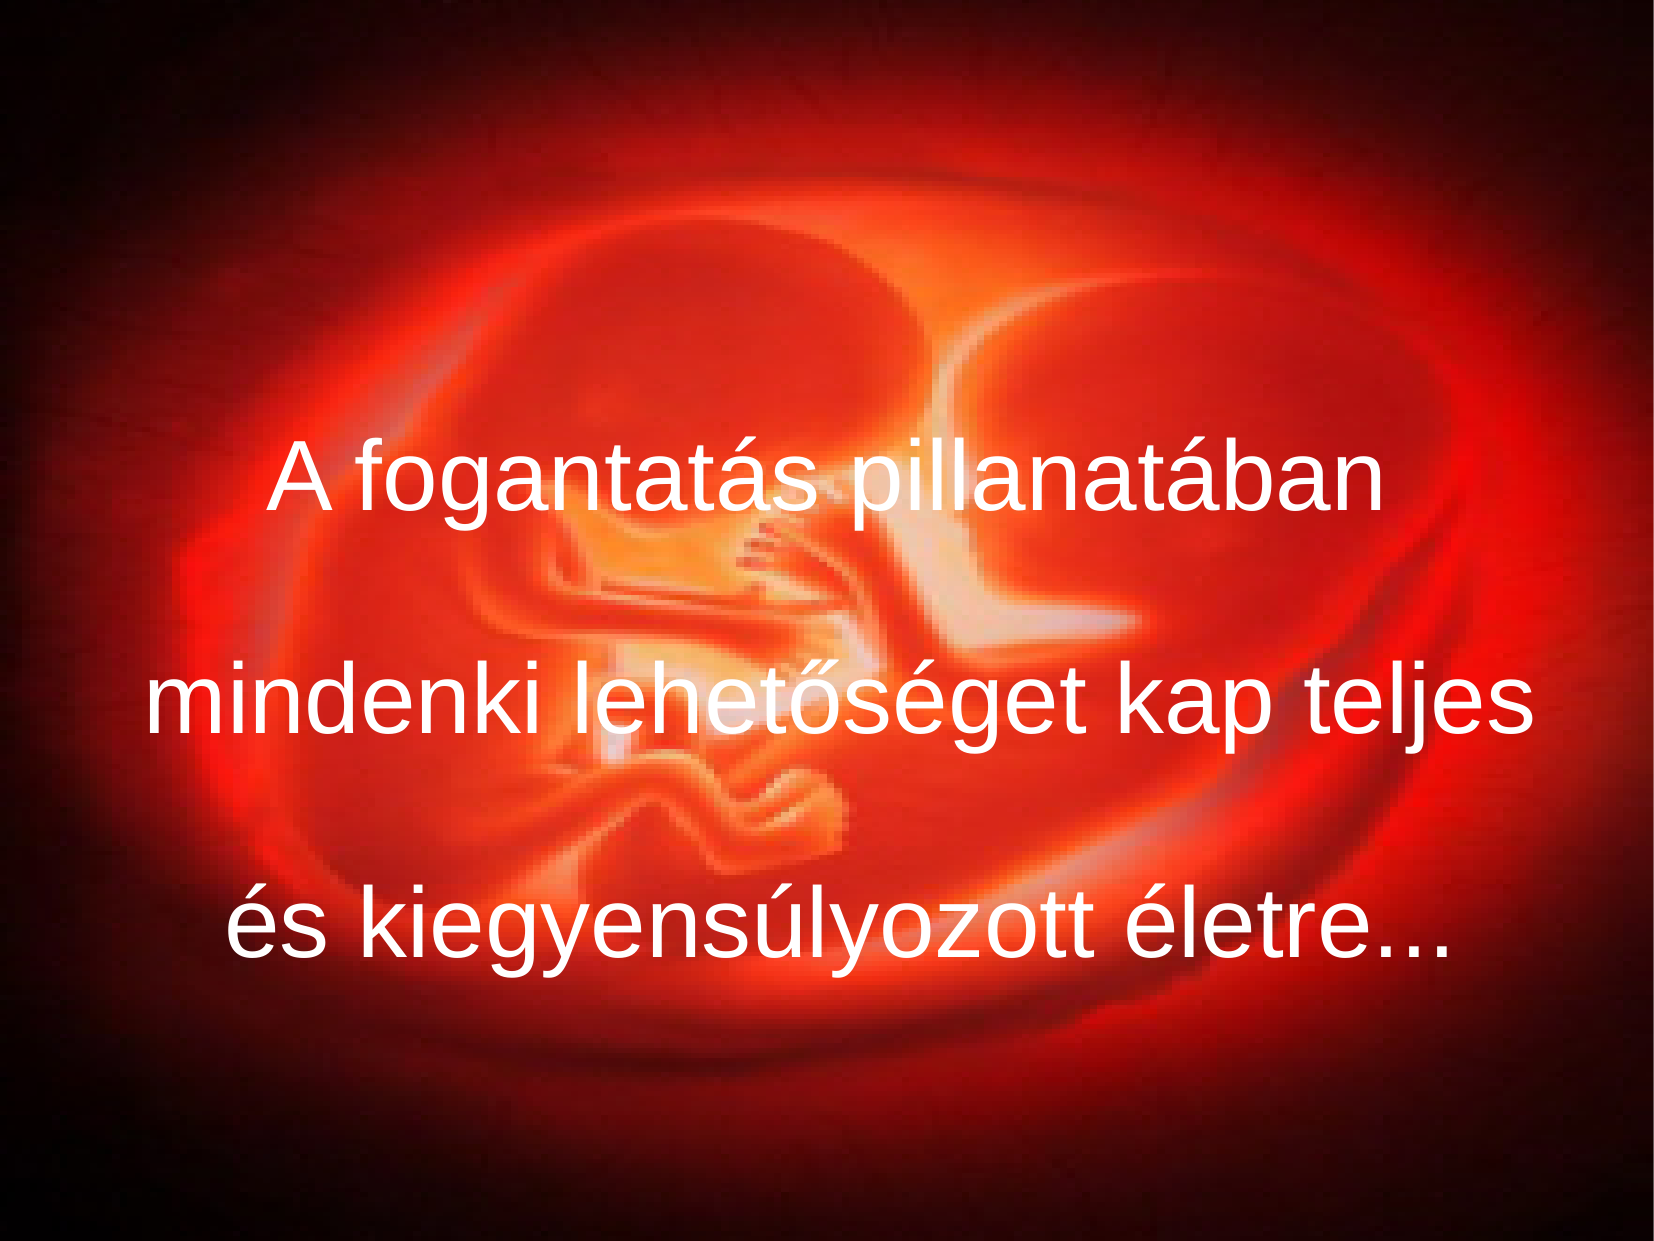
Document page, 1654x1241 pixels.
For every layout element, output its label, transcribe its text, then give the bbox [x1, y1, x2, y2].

picture [0, 0, 1654, 1241]
subtitle A fogantatás pillanatában mindenki lehetőséget kap teljes és kiegyensúlyozott életre... [82, 290, 1571, 1109]
